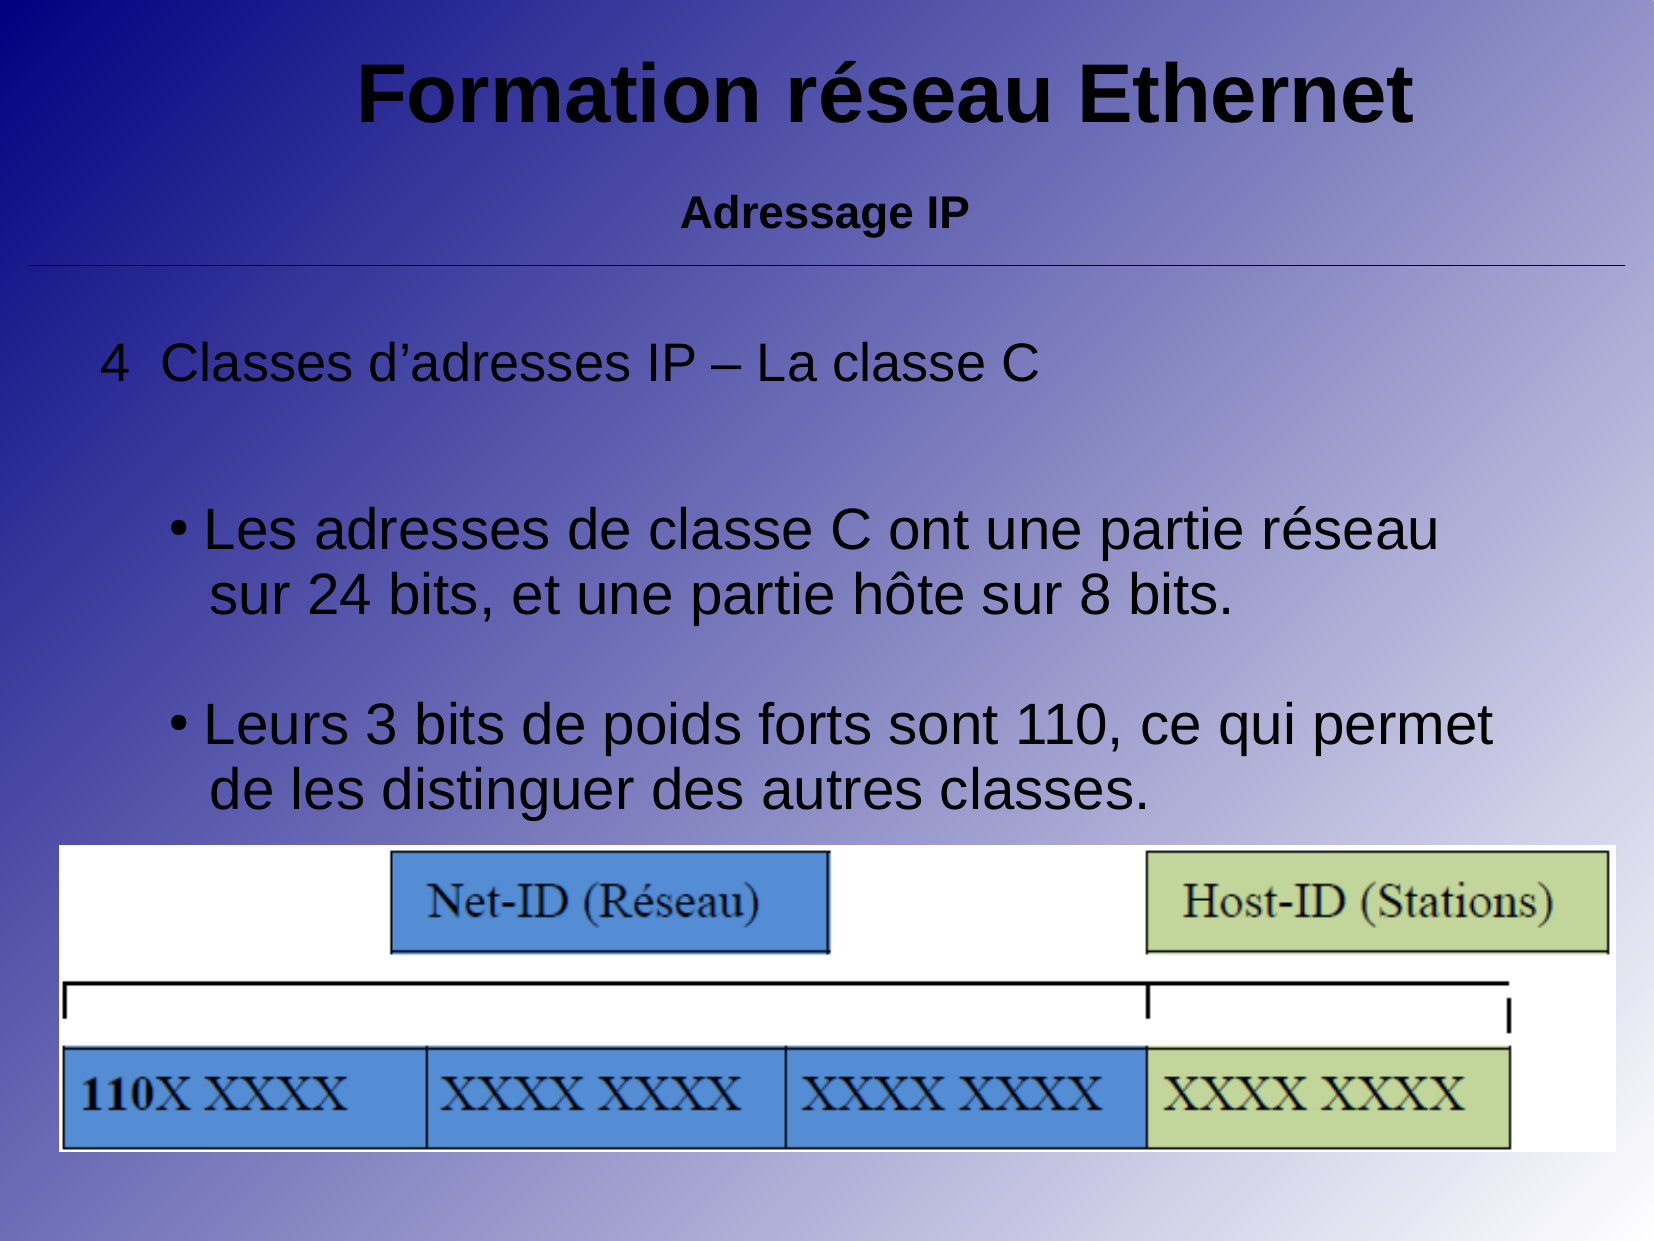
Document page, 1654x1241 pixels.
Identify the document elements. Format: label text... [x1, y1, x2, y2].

text_box Les adresses de classe C ont une partie réseau sur 24 bits, et une partie hôte sur 8 bits. Leurs 3 bits de poids forts sont 110, ce qui permet de les distinguer des autres classes. [118, 489, 1654, 893]
text_box 4 Classes d’adresses IP – La classe C [85, 324, 1057, 401]
picture [59, 845, 1616, 1152]
text_box Adressage IP [29, 177, 1621, 265]
text_box Adressage IP [29, 266, 1621, 354]
text_box Formation réseau Ethernet [324, 39, 1447, 148]
